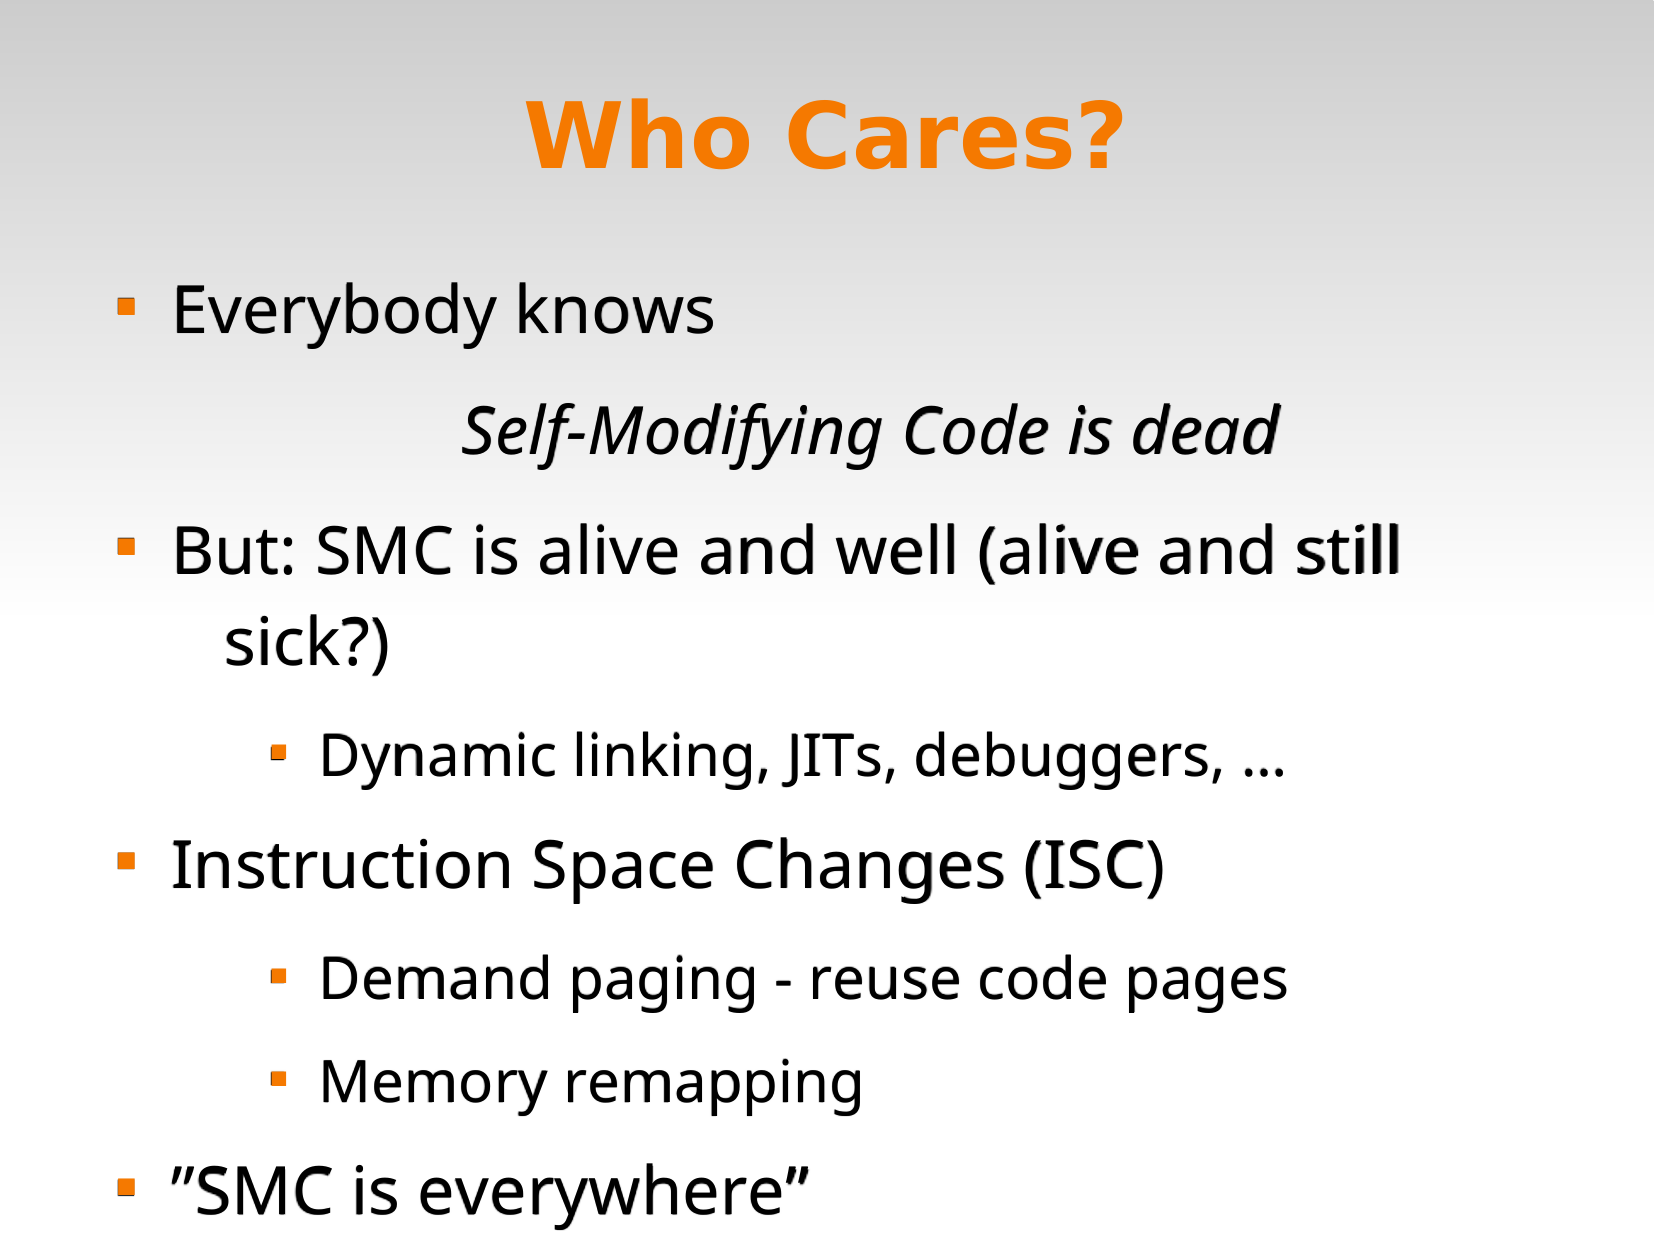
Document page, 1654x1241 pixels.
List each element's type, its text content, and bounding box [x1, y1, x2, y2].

title Who Cares? [82, 49, 1571, 226]
list Everybody knows Self-Modifying Code is dead But: SMC is alive and well (alive and still sick?) Dynamic linking, JITs, debuggers, … Instruction Space Changes (ISC) Demand paging - reuse code pages Memory remapping ”SMC is everywhere” [82, 262, 1571, 1163]
